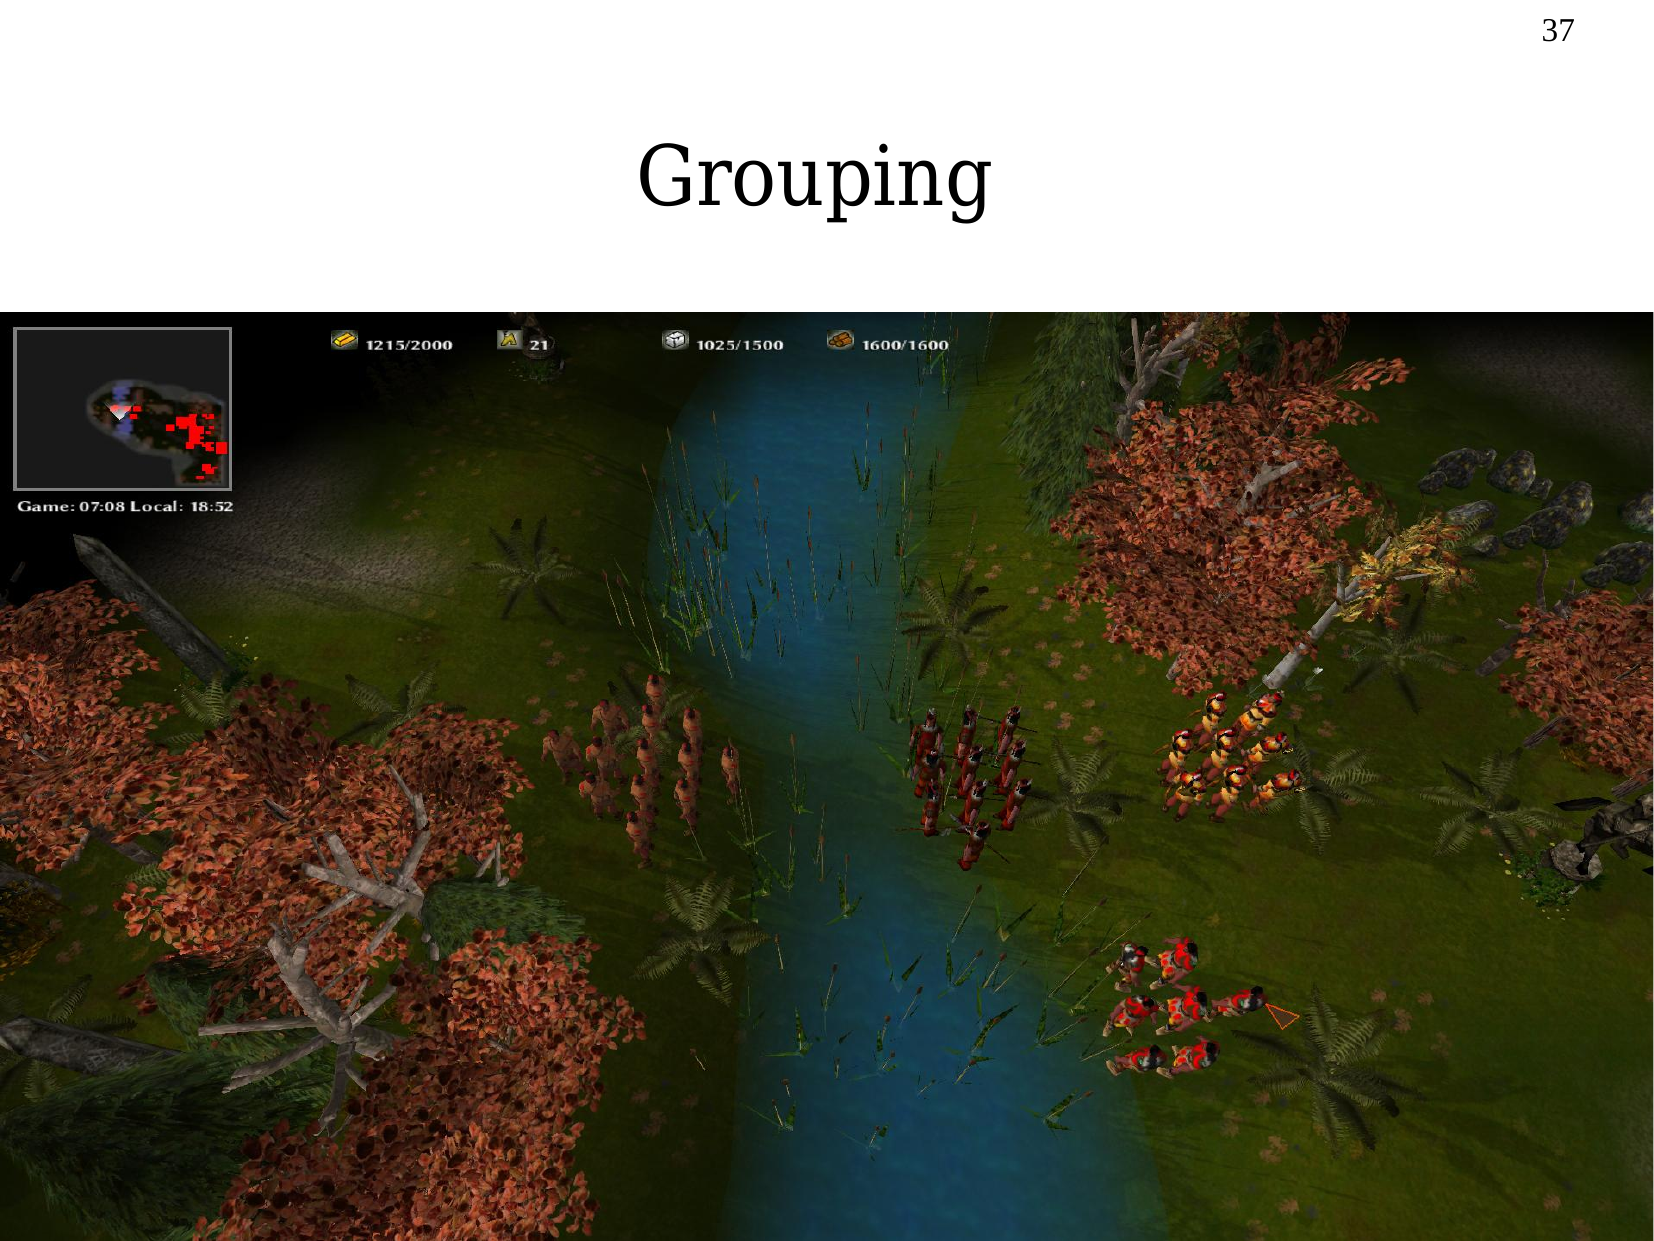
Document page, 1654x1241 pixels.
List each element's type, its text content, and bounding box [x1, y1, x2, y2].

picture [0, 312, 1654, 1241]
title Grouping [82, 49, 1571, 257]
